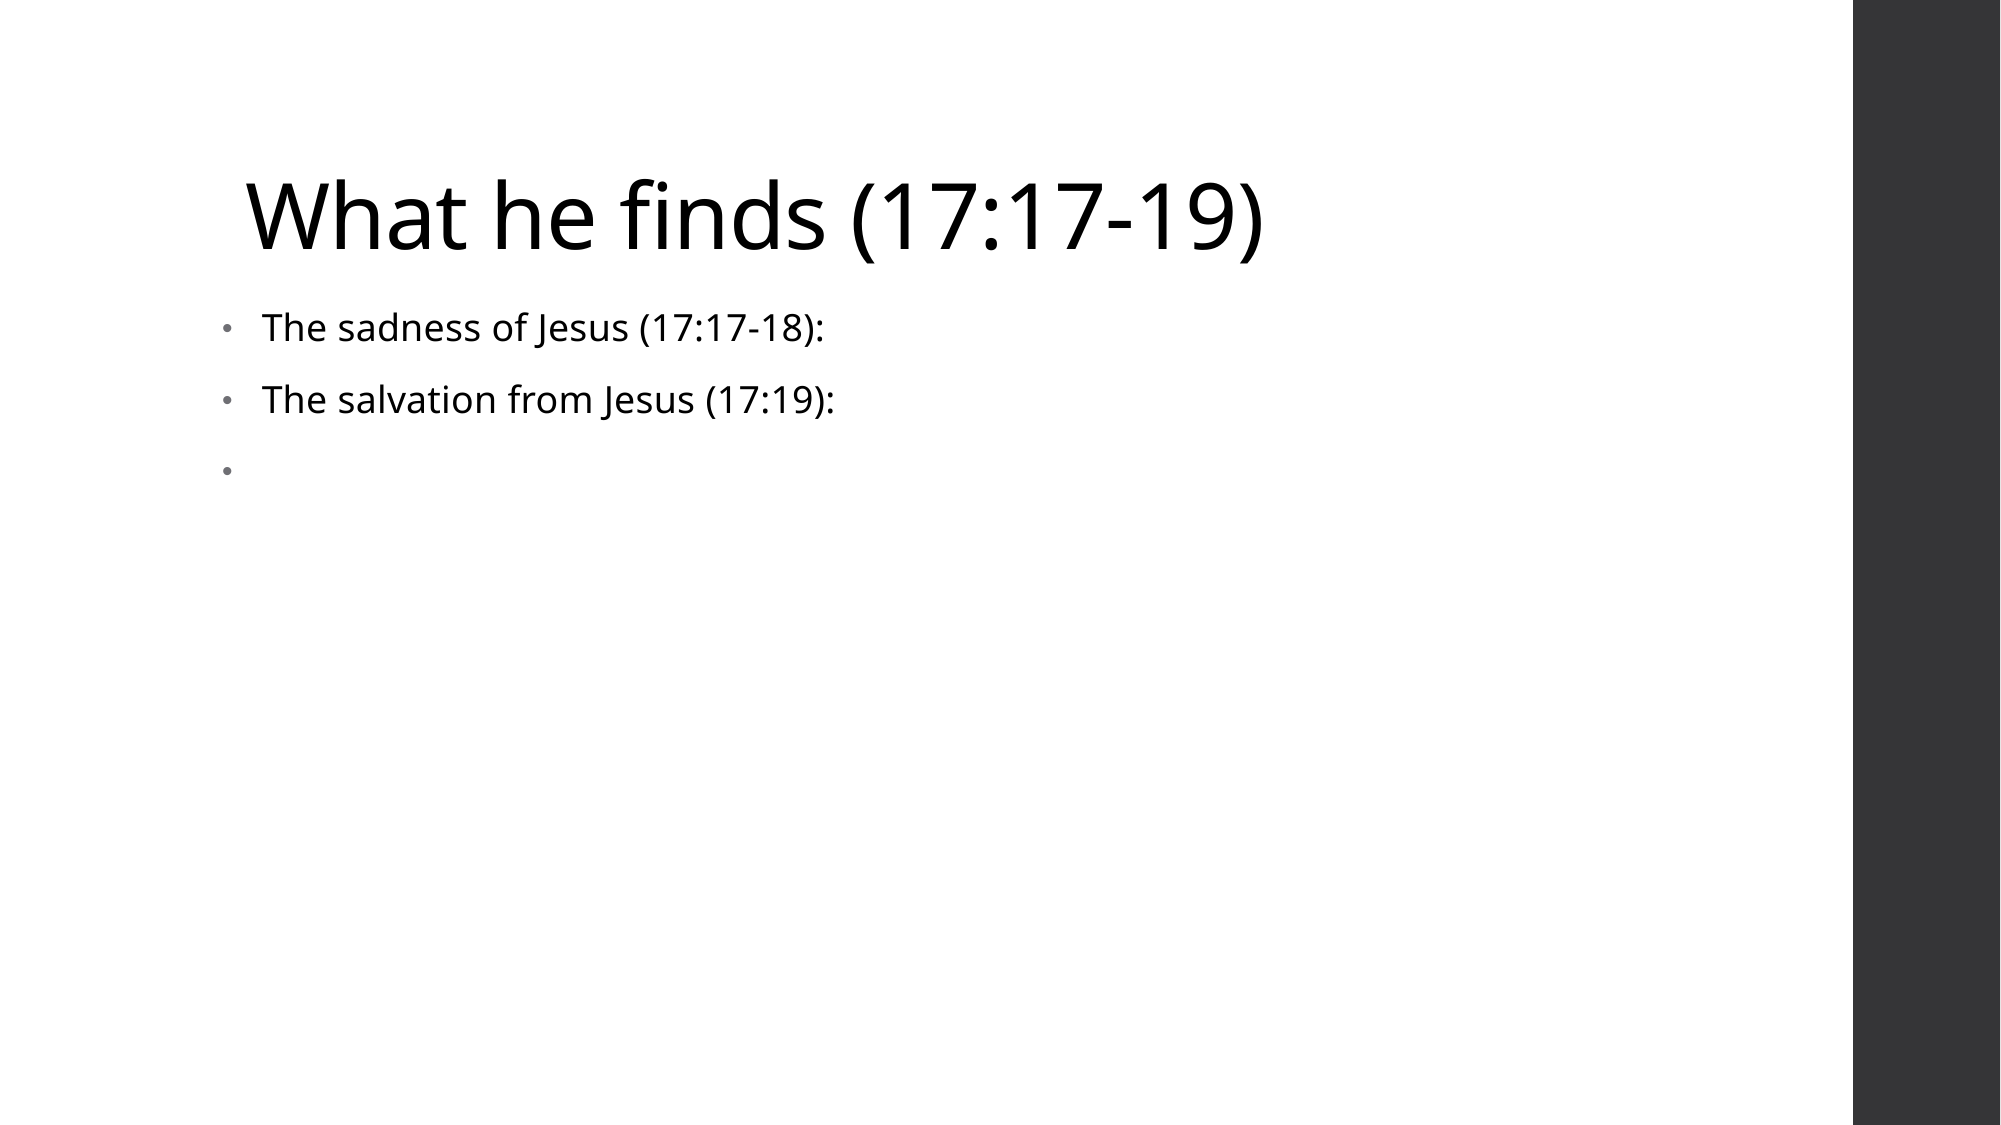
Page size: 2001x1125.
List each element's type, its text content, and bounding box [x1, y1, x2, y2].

list The sadness of Jesus (17:17-18): The salvation from Jesus (17:19): [206, 299, 1617, 1014]
title What he finds (17:17-19) [206, 60, 1797, 278]
